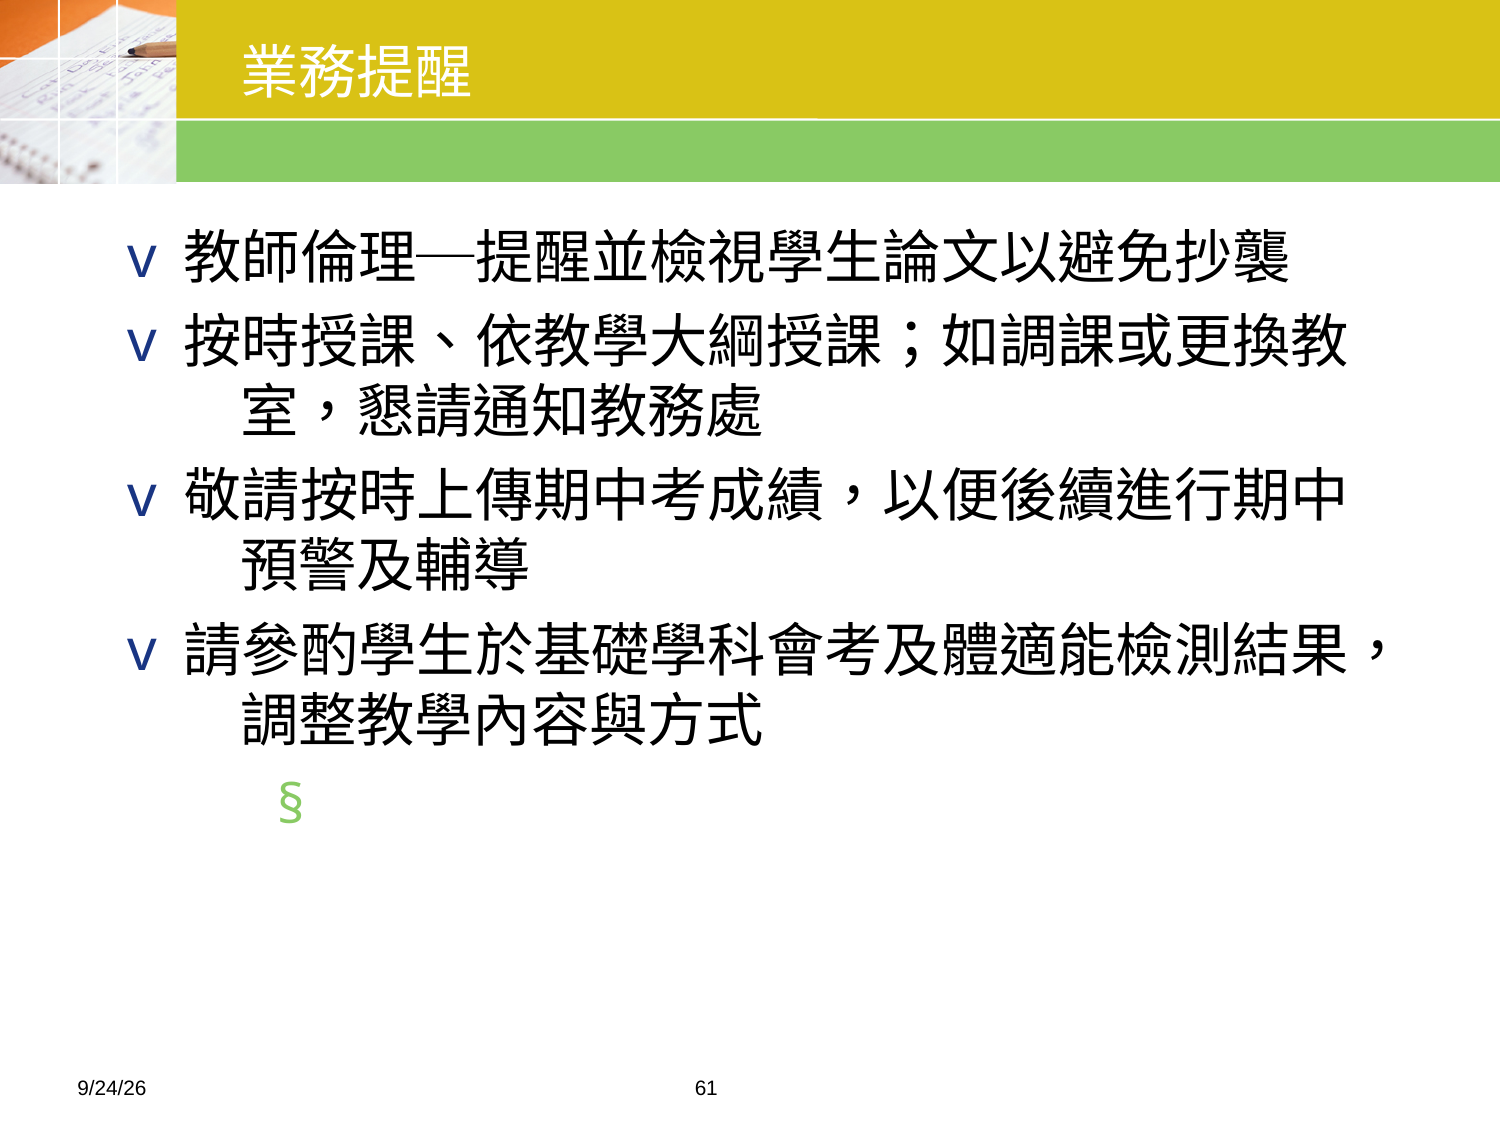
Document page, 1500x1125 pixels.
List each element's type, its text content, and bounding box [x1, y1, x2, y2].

text_box [637, 1067, 775, 1111]
list 教師倫理─提醒並檢視學生論文以避免抄襲 按時授課、依教學大綱授課；如調課或更換教室，懇請通知教務處 敬請按時上傳期中考成績，以便後續進行期中預警及輔導 請參酌學生於基礎學科會考及體適能檢測結果，調整教學內容與方式 [112, 212, 1413, 1051]
text_box [62, 1067, 376, 1111]
title 業務提醒 [225, 28, 1388, 109]
